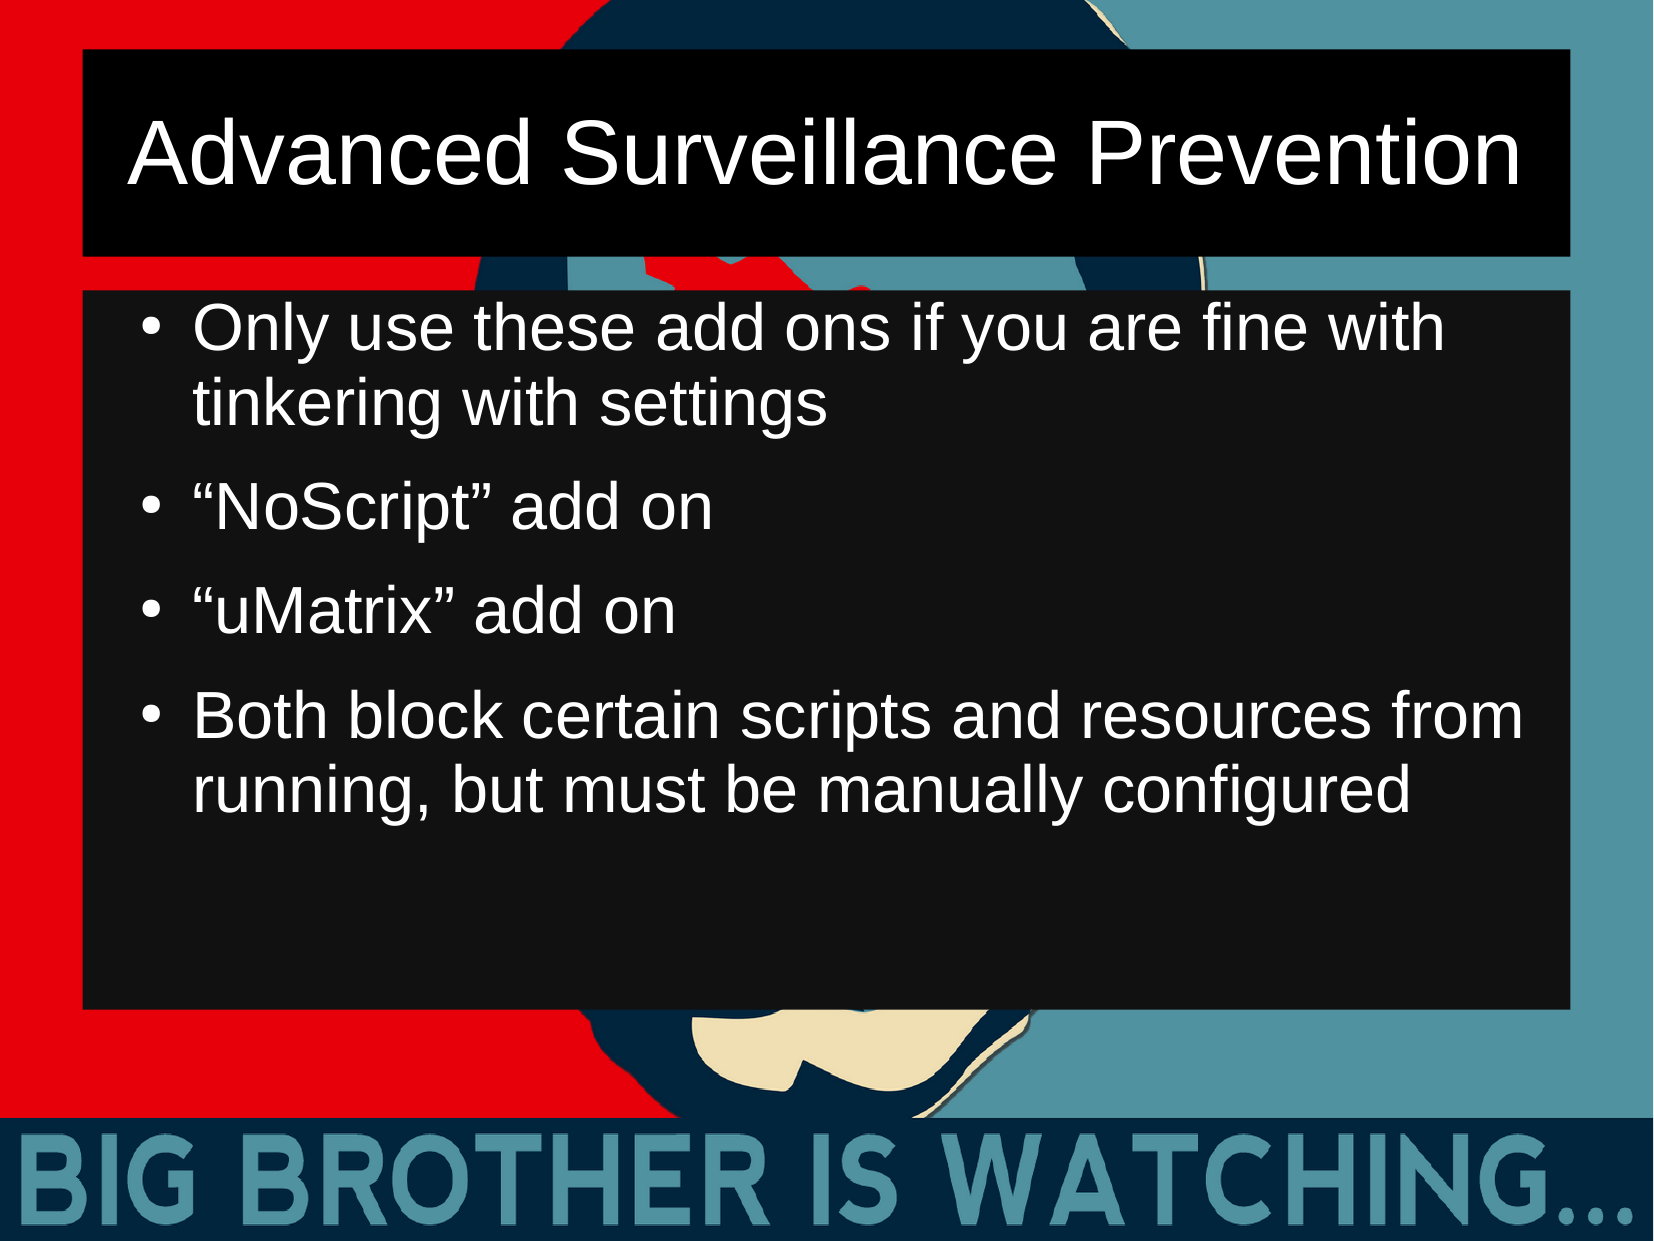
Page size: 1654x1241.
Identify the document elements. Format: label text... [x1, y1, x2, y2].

list Only use these add ons if you are fine with tinkering with settings “NoScript” add on “uMatrix” add on Both block certain scripts and resources from running, but must be manually configured [82, 290, 1571, 1010]
title Advanced Surveillance Prevention [82, 49, 1571, 257]
picture [0, 0, 1654, 1241]
